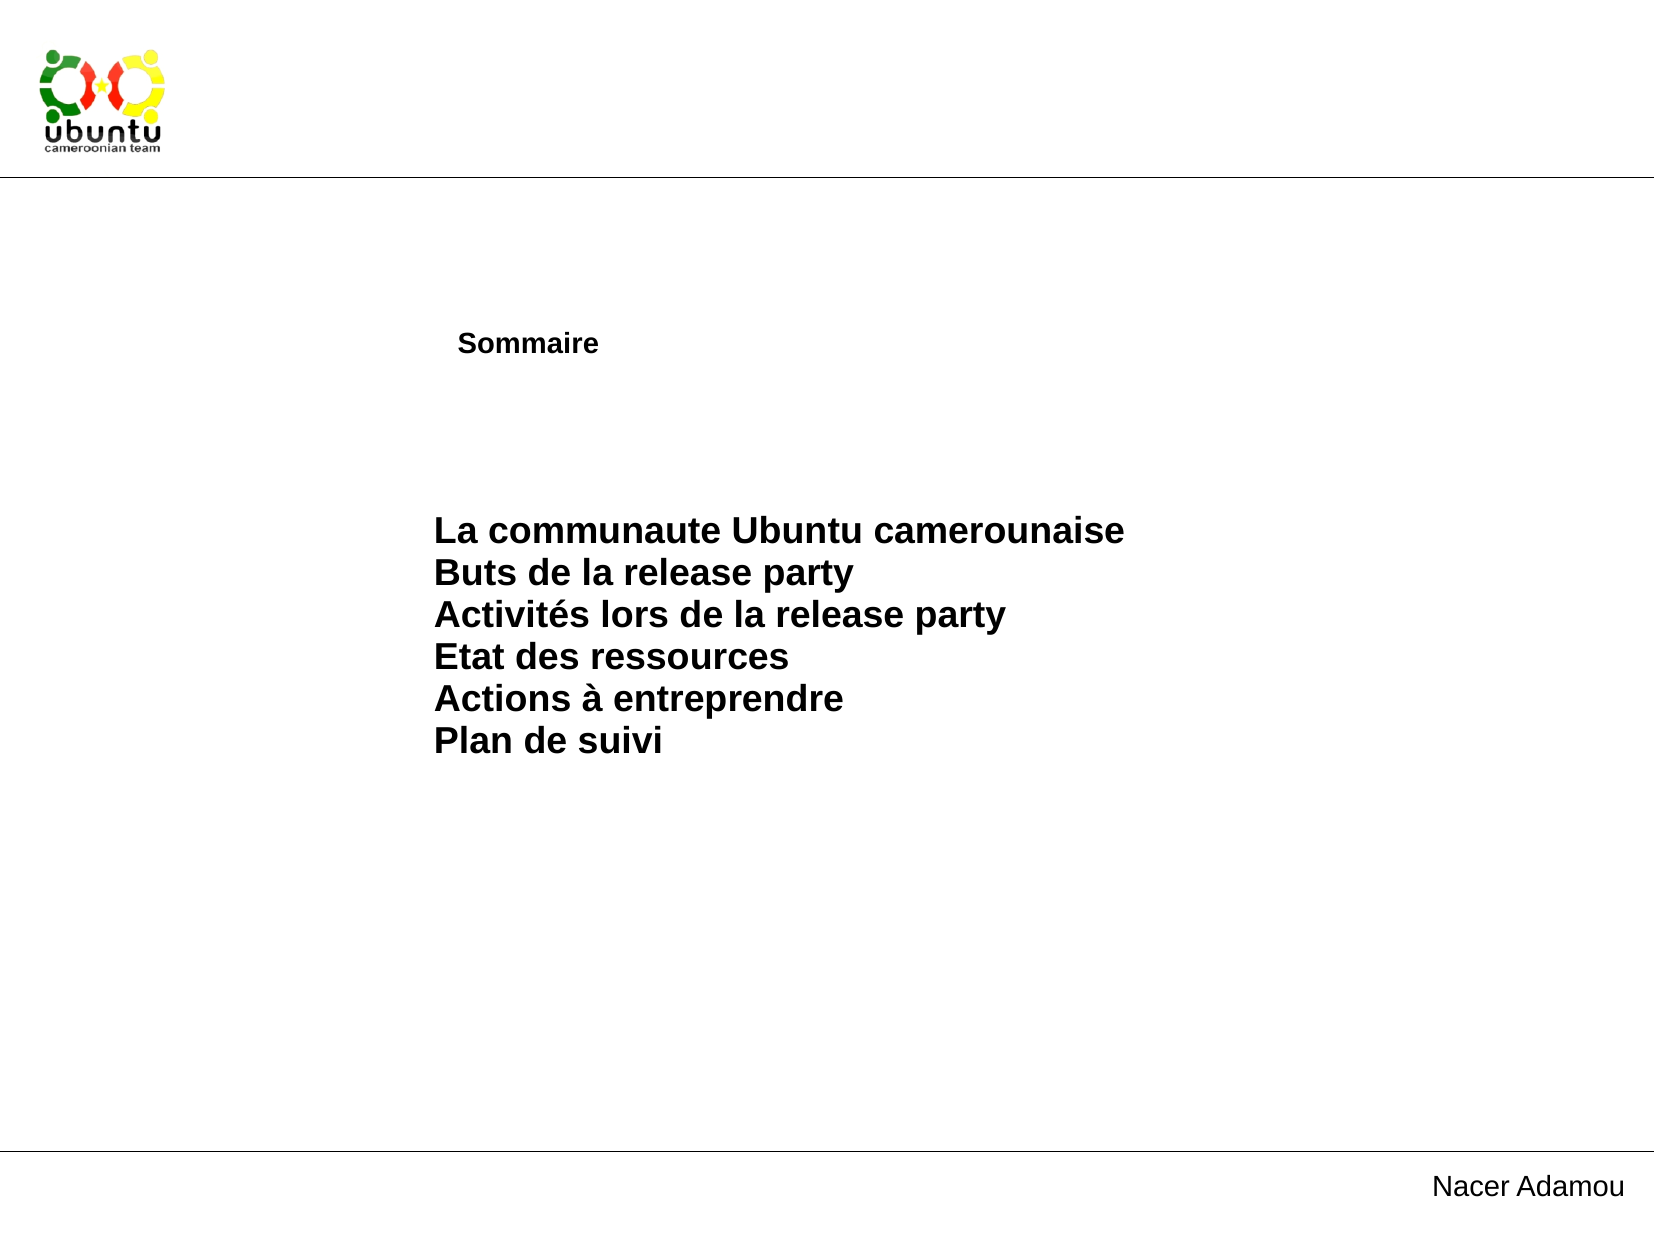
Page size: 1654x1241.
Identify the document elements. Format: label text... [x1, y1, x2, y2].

text_box Nacer Adamou [1417, 1163, 1643, 1211]
text_box Sommaire [442, 319, 615, 368]
text_box La communaute Ubuntu camerounaise Buts de la release party Activités lors de la release party Etat des ressources Actions à entreprendre Plan de suivi [383, 501, 1187, 1004]
picture [29, 29, 178, 177]
